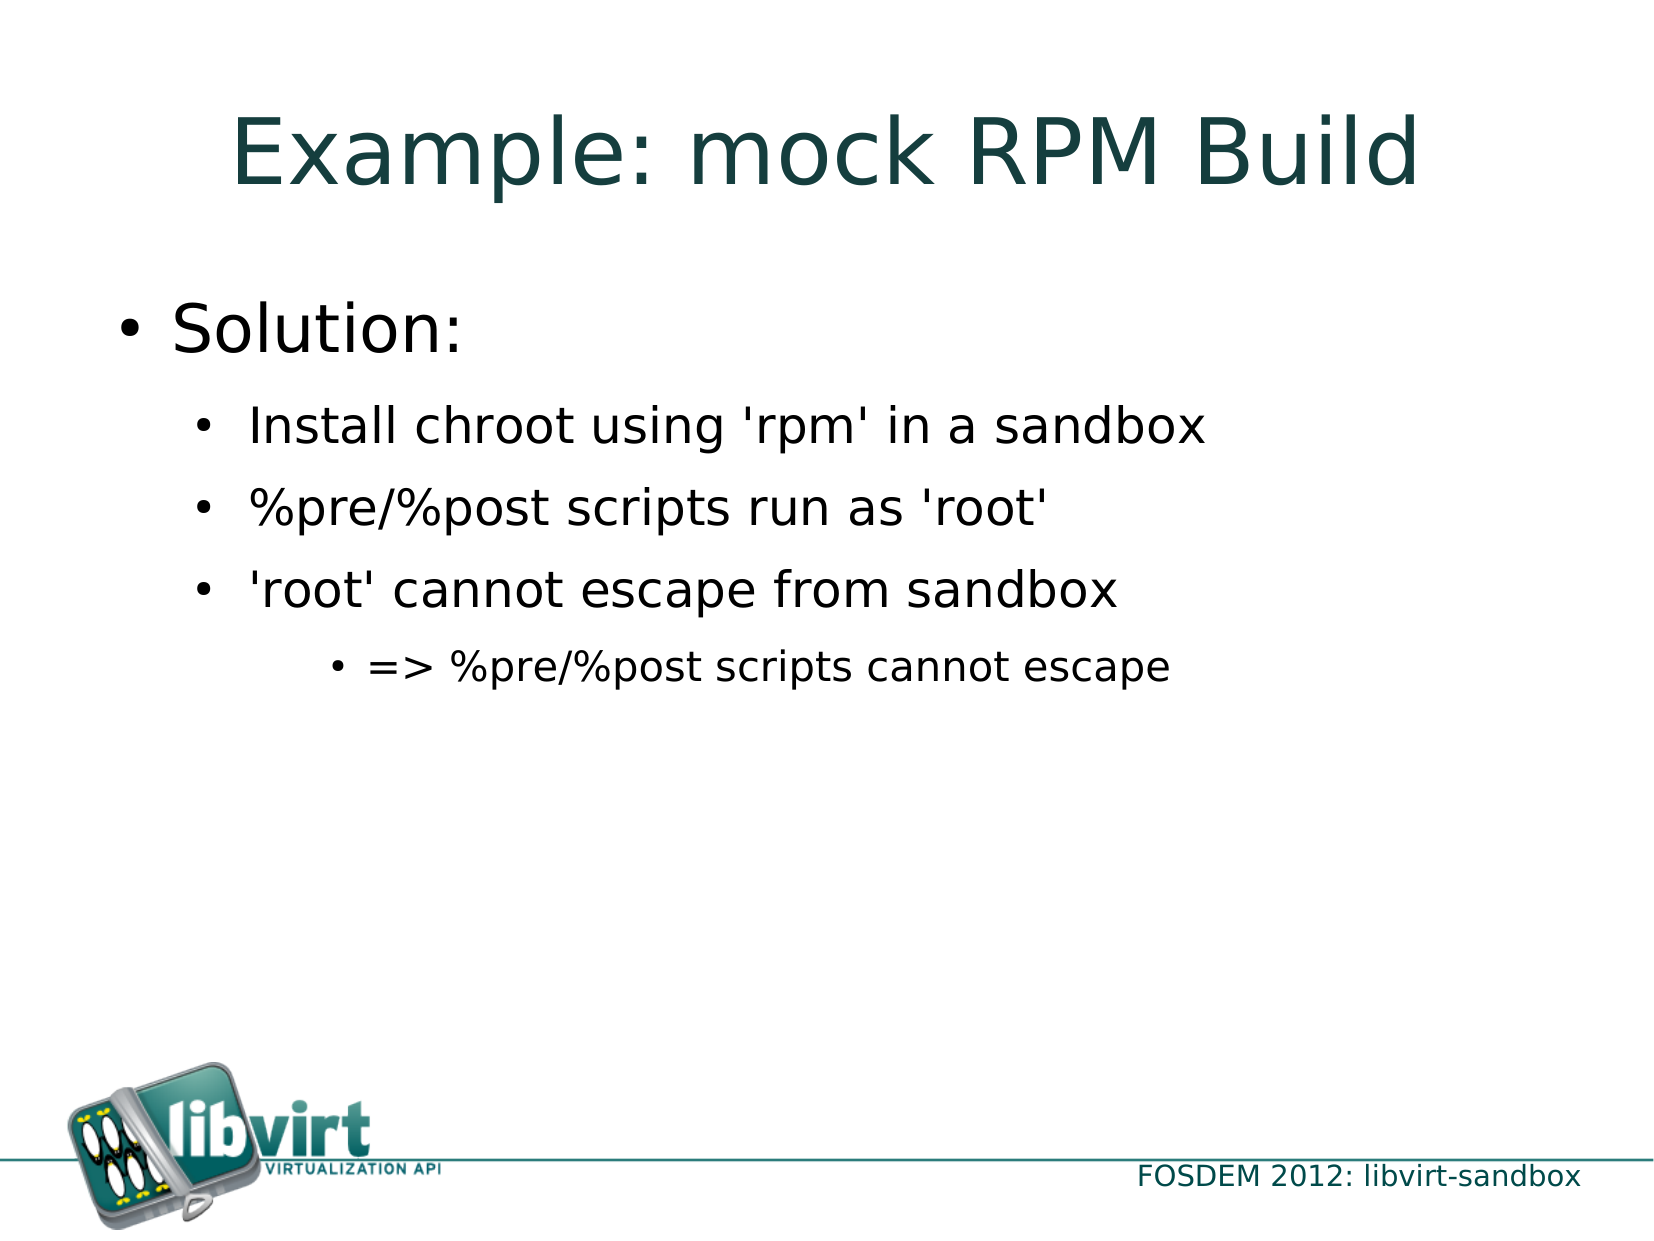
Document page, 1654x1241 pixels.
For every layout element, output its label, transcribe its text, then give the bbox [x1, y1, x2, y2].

text_box FOSDEM 2012: libvirt-sandbox [1122, 1151, 1654, 1211]
list Solution: Install chroot using 'rpm' in a sandbox %pre/%post scripts run as 'root' 'root' cannot escape from sandbox => %pre/%post scripts cannot escape [82, 290, 1571, 1062]
picture [0, 1062, 1654, 1230]
title Example: mock RPM Build [82, 49, 1571, 257]
